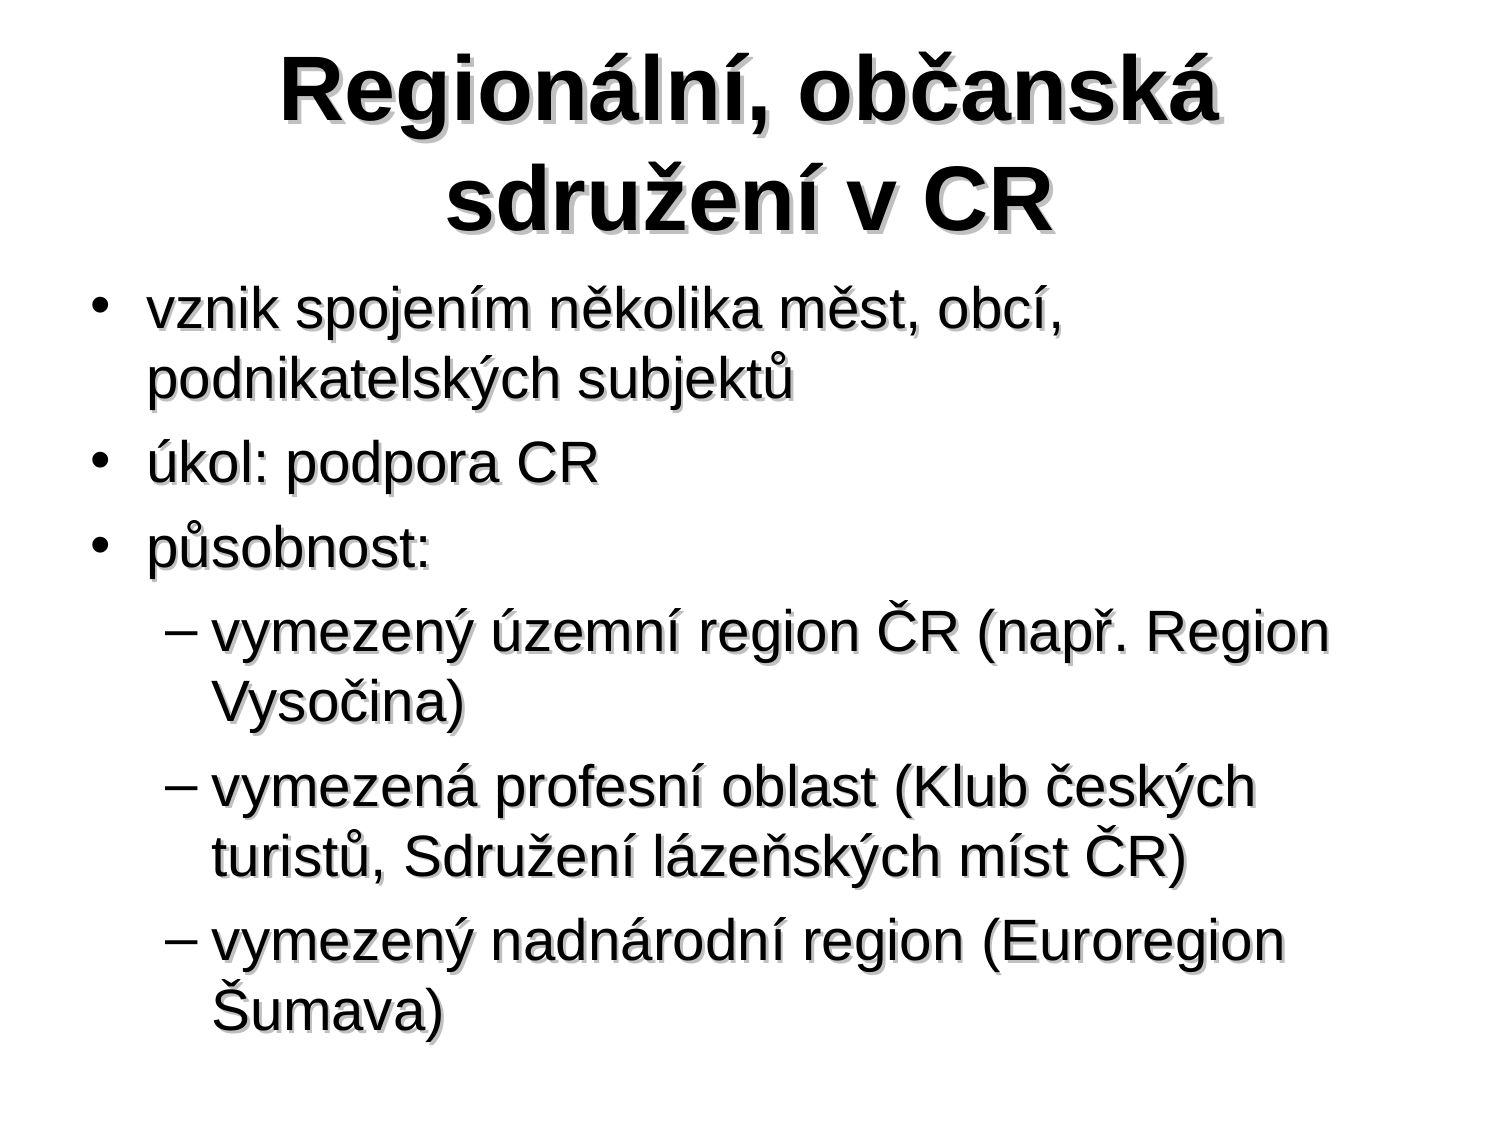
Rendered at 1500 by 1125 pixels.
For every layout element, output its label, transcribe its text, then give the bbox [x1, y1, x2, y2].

list vznik spojením několika měst, obcí, podnikatelských subjektů úkol: podpora CR působnost: vymezený územní region ČR (např. Region Vysočina) vymezená profesní oblast (Klub českých turistů, Sdružení lázeňských míst ČR) vymezený nadnárodní region (Euroregion Šumava) [75, 262, 1426, 1051]
title Regionální, občanská sdružení v CR [75, 21, 1426, 257]
